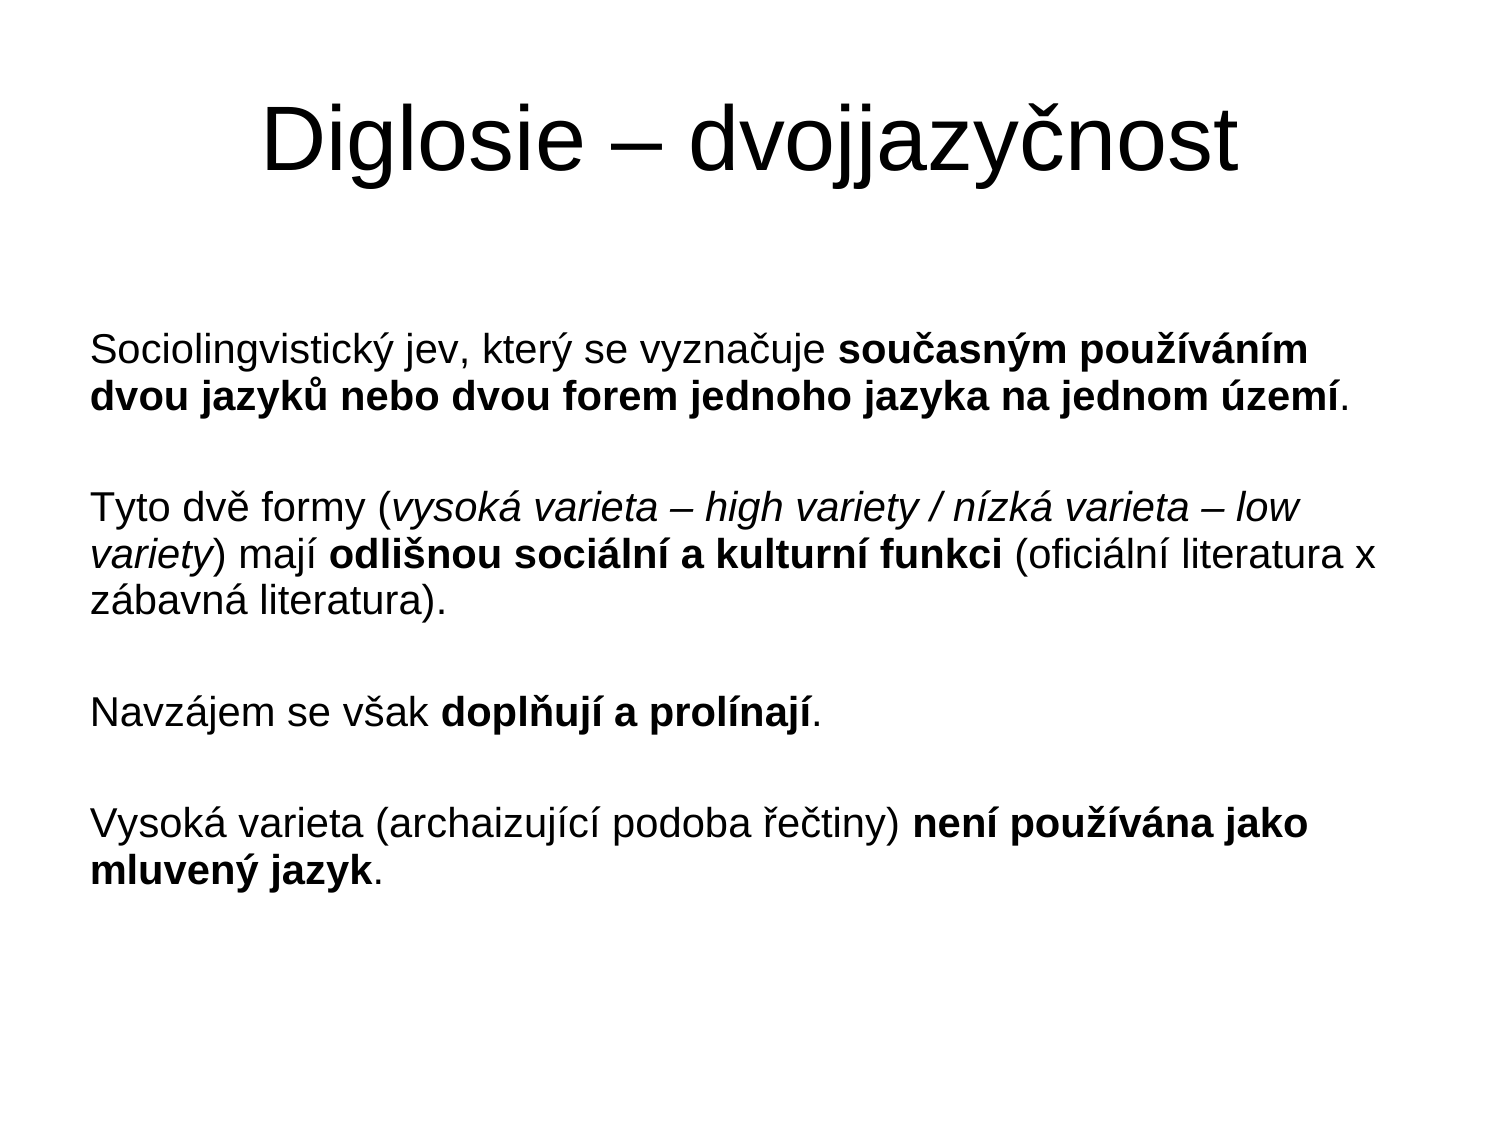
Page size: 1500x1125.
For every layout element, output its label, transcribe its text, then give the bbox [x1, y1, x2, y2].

title Diglosie – dvojjazyčnost [75, 45, 1426, 233]
list Sociolingvistický jev, který se vyznačuje současným používáním dvou jazyků nebo dvou forem jednoho jazyka na jednom území. Tyto dvě formy (vysoká varieta – high variety / nízká varieta – low variety) mají odlišnou sociální a kulturní funkci (oficiální literatura x zábavná literatura). Navzájem se však doplňují a prolínají. Vysoká varieta (archaizující podoba řečtiny) není používána jako mluvený jazyk. [75, 262, 1426, 1023]
